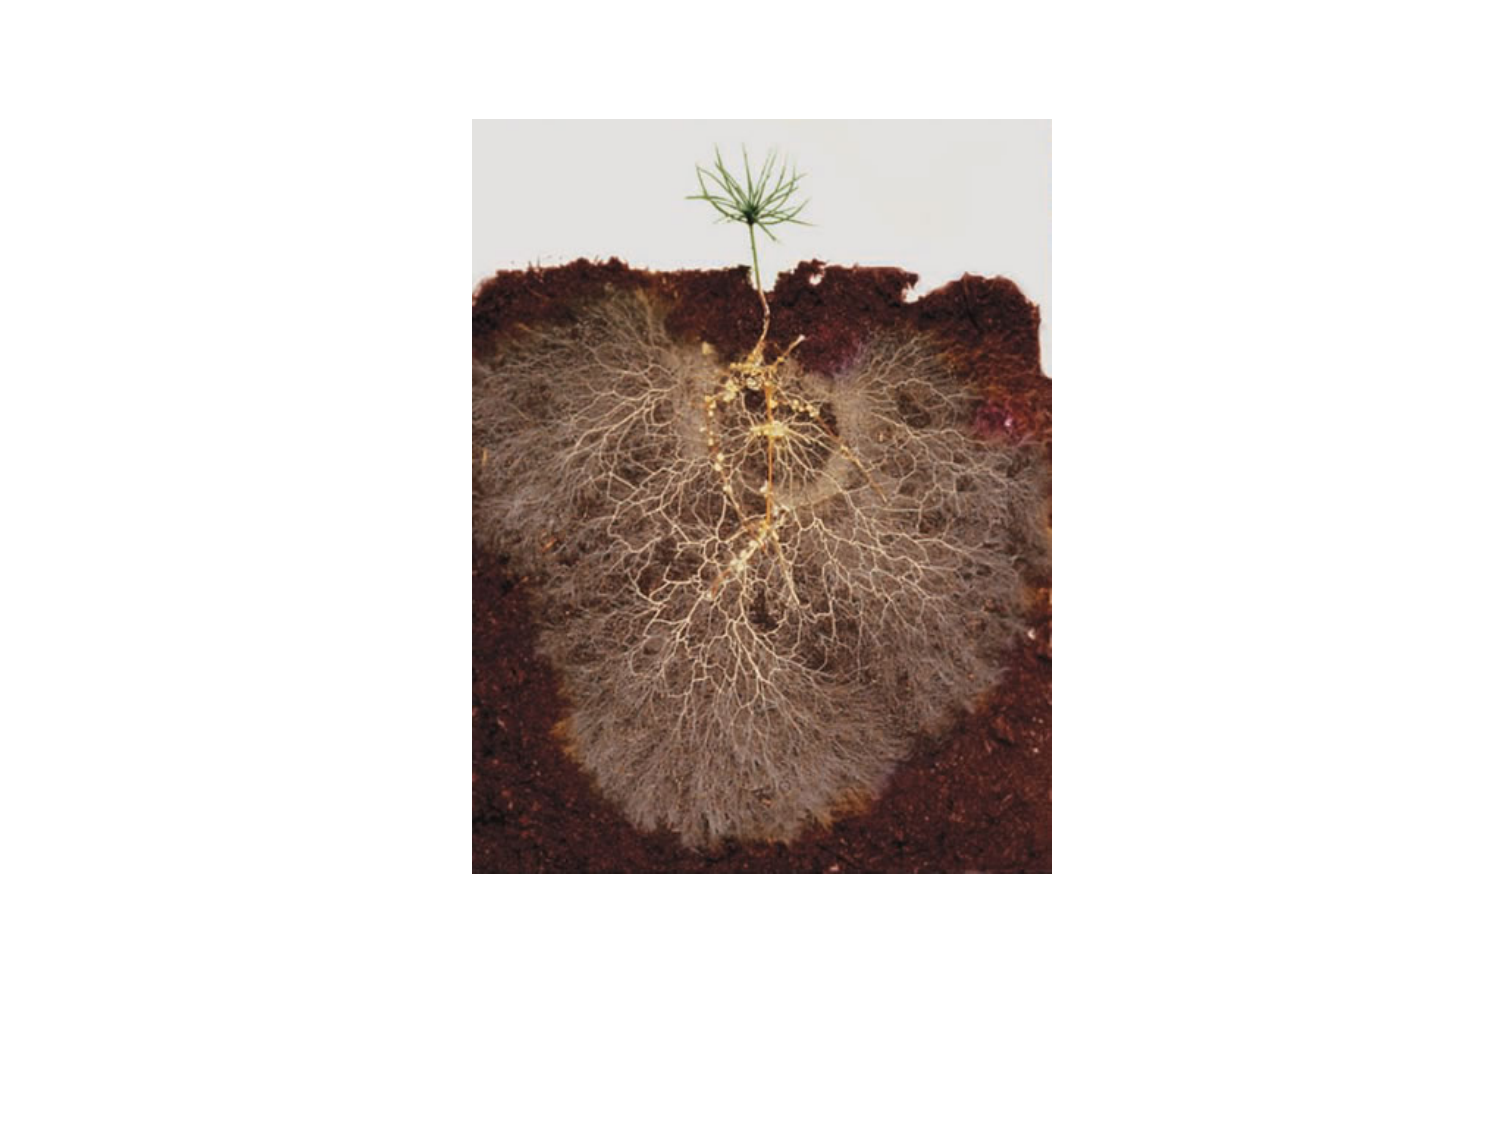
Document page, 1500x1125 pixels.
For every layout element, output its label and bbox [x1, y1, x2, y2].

picture [472, 119, 1052, 875]
